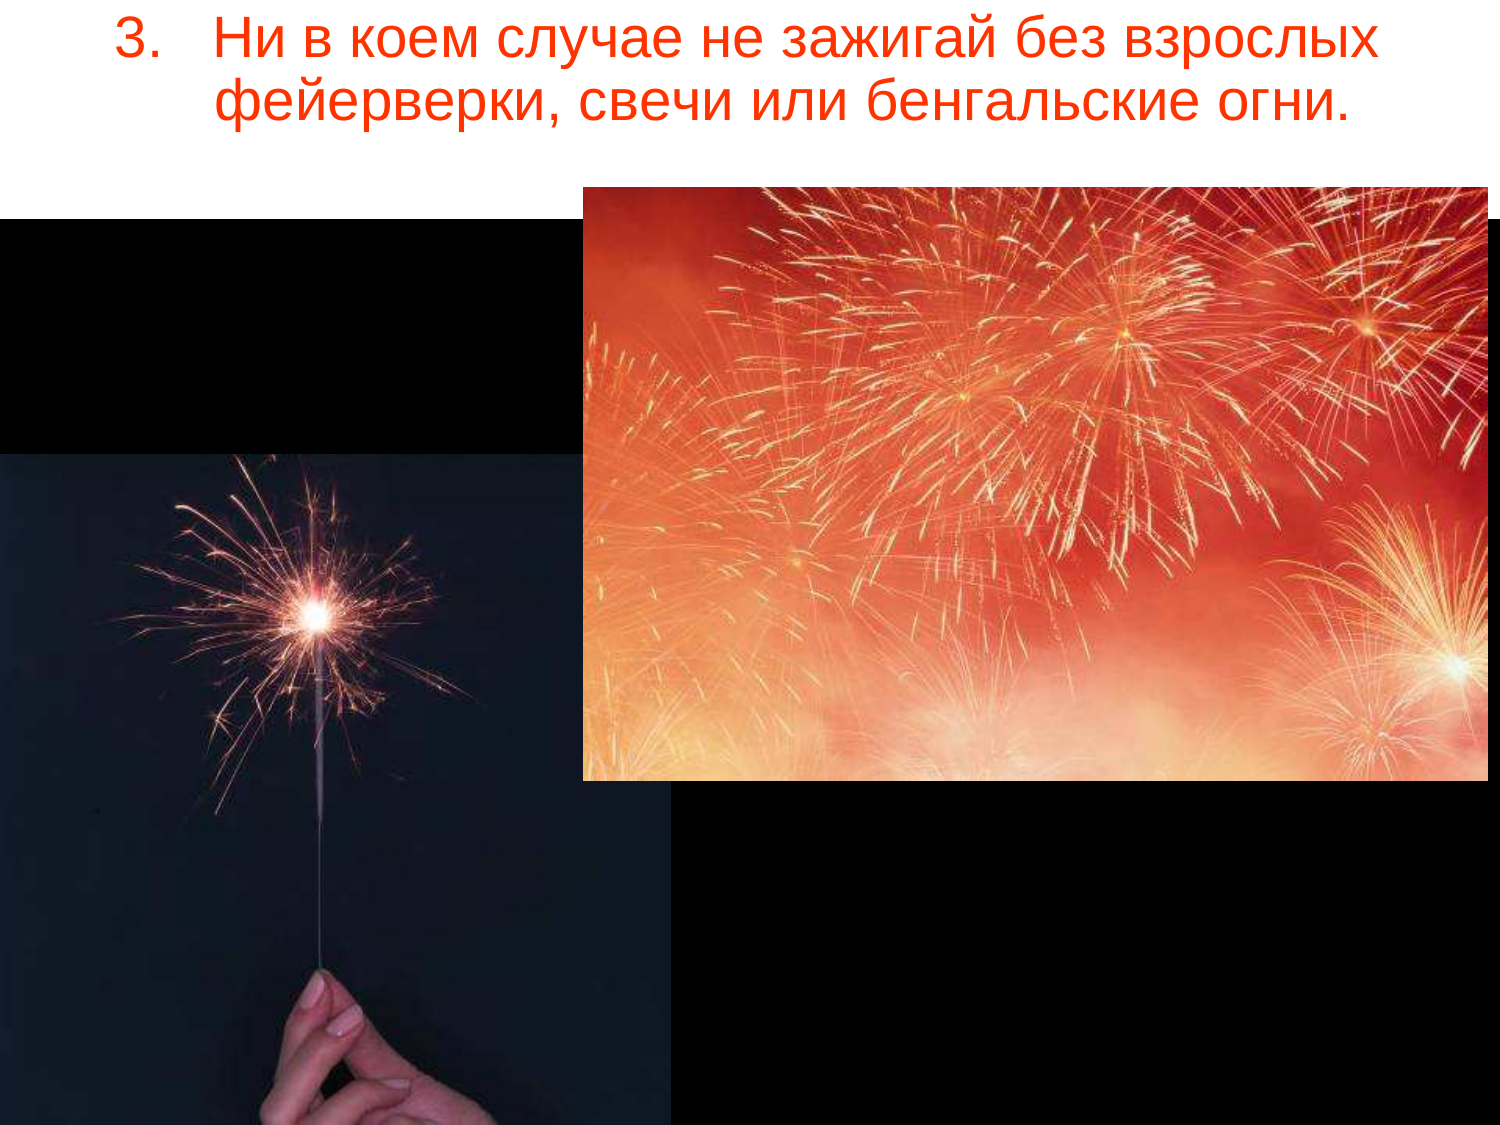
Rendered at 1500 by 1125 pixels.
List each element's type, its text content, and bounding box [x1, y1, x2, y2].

picture [0, 187, 1488, 1125]
list 3. Ни в коем случае не зажигай без взрослых фейерверки, свечи или бенгальские огни. [0, 0, 1500, 219]
